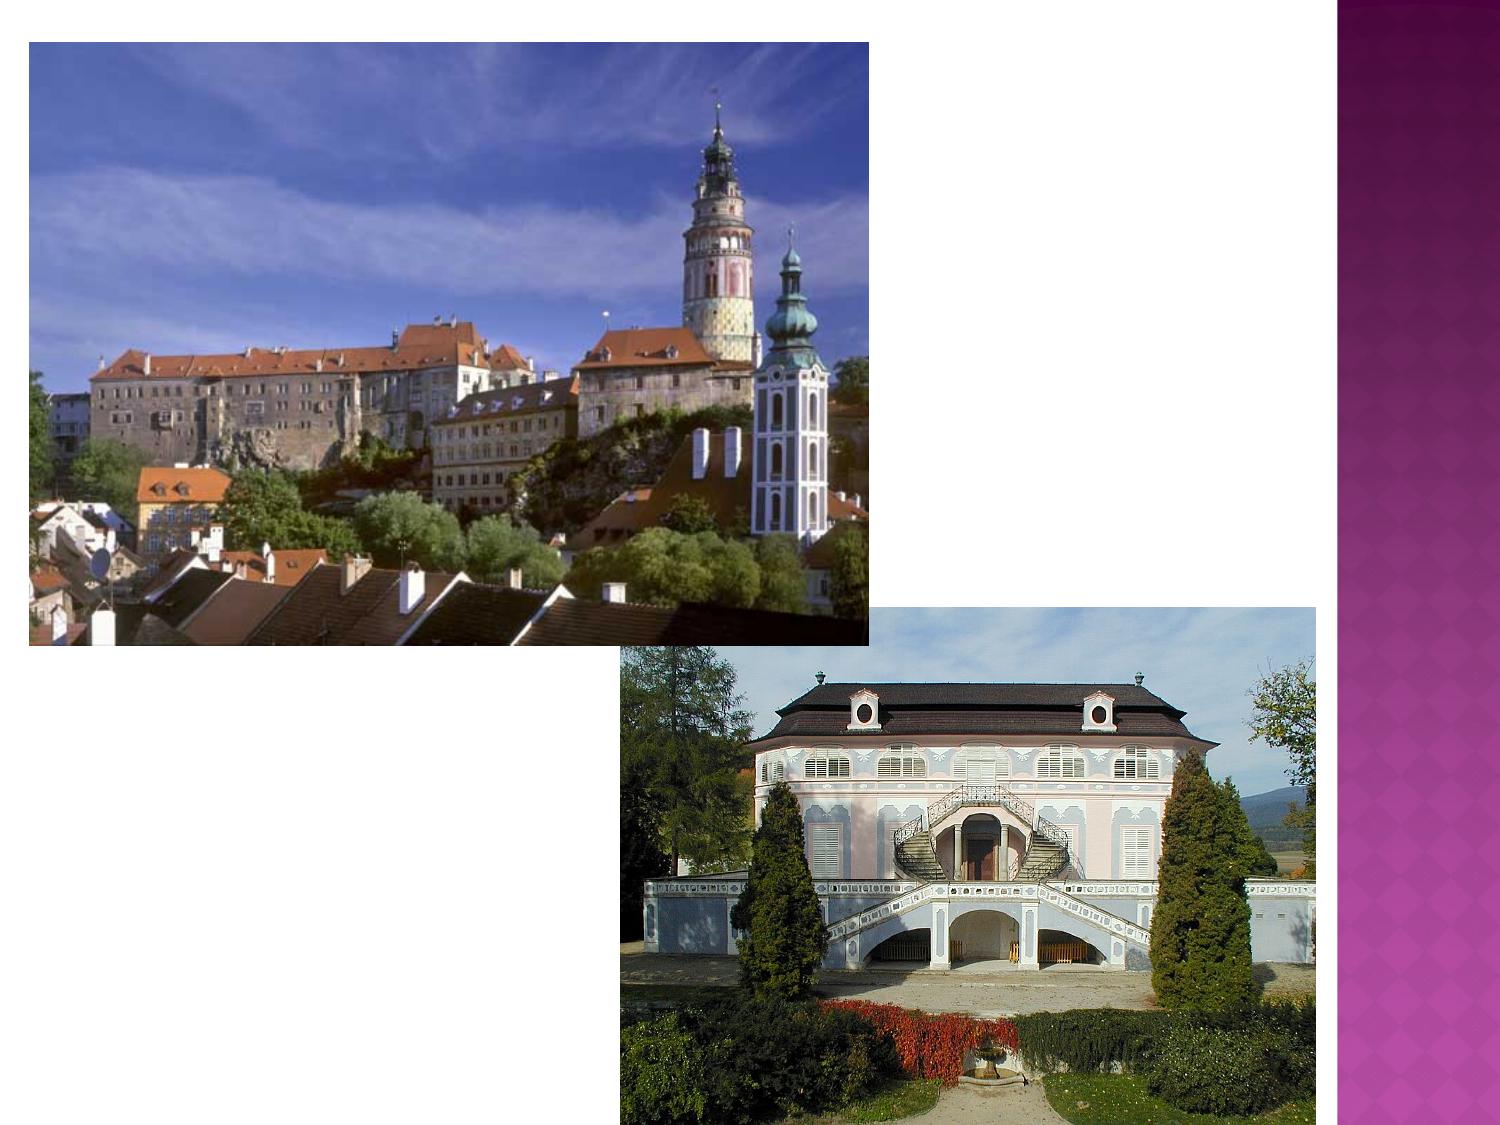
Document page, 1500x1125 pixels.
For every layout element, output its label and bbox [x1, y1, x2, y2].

picture [29, 42, 1316, 1125]
